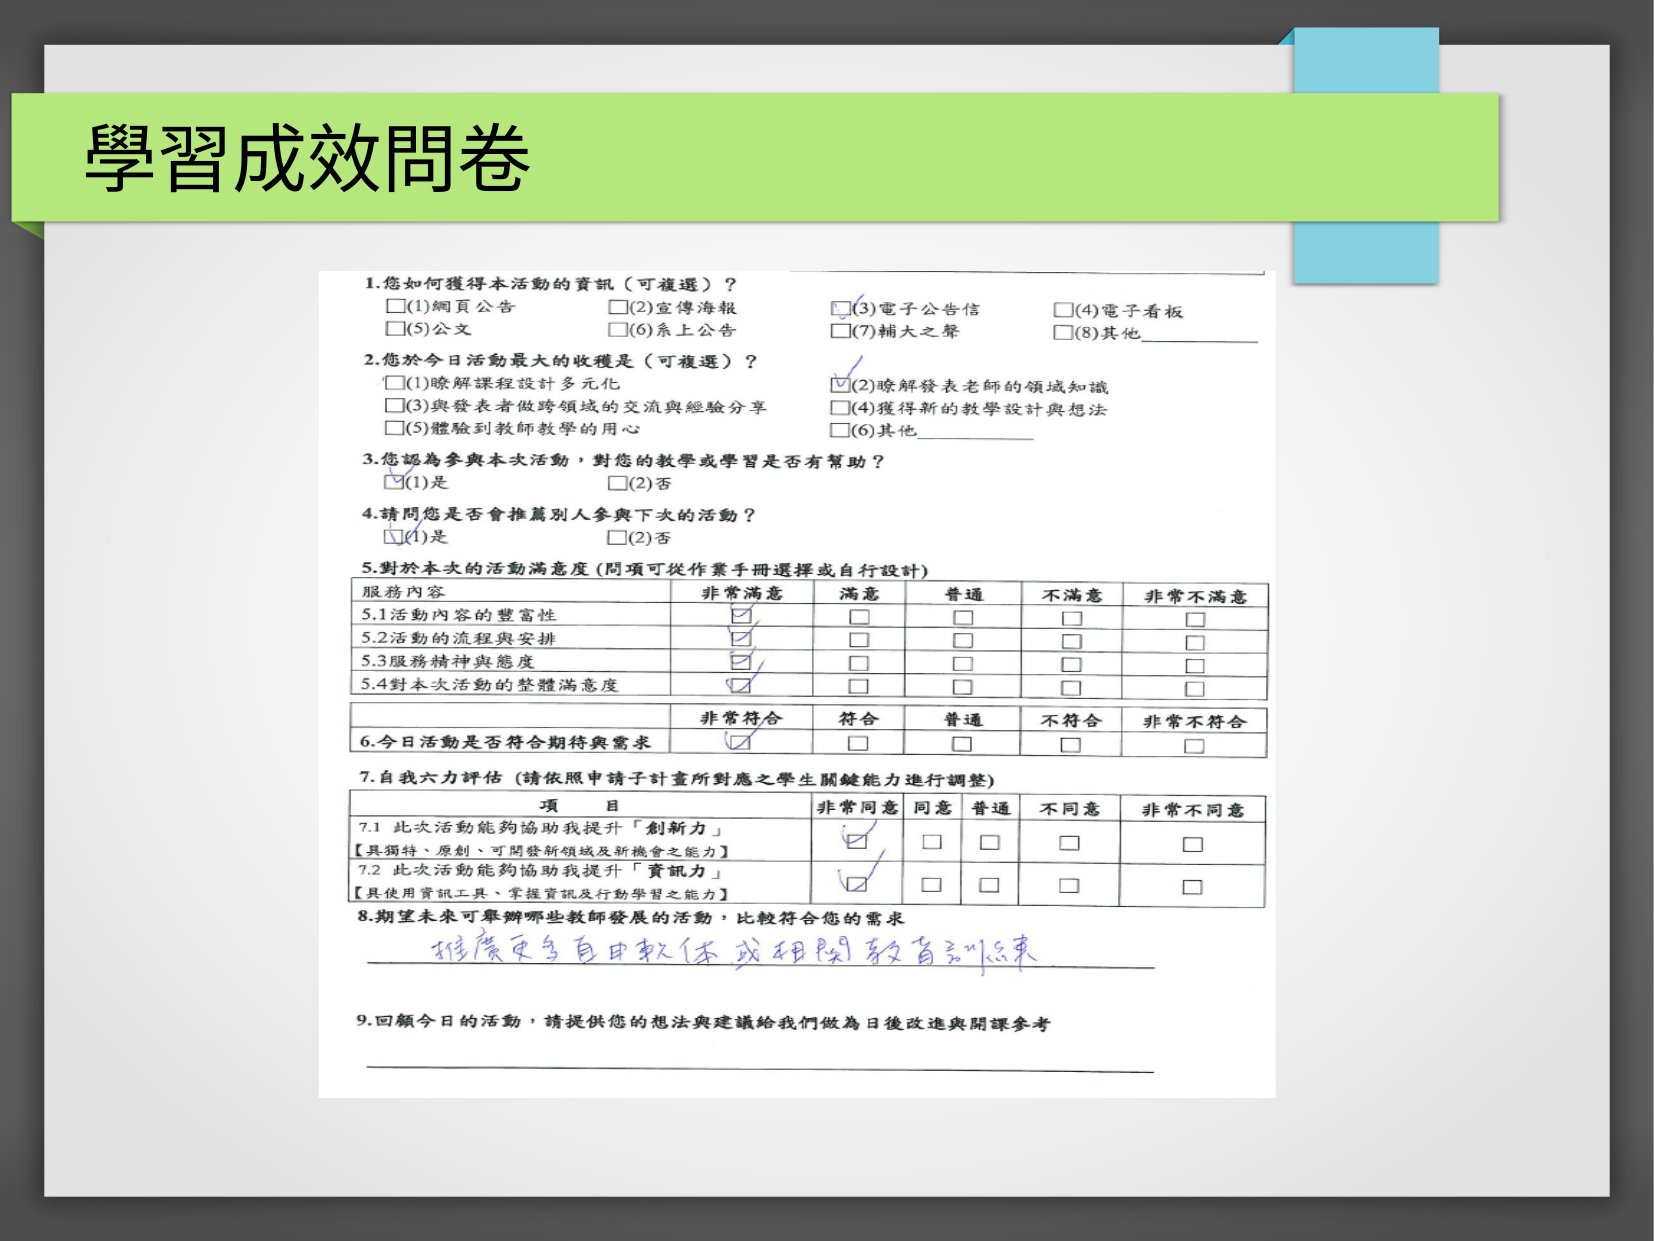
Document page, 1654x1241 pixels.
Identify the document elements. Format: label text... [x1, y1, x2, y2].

title 學習成效問卷 [82, 94, 1264, 213]
picture [0, 0, 1654, 1241]
